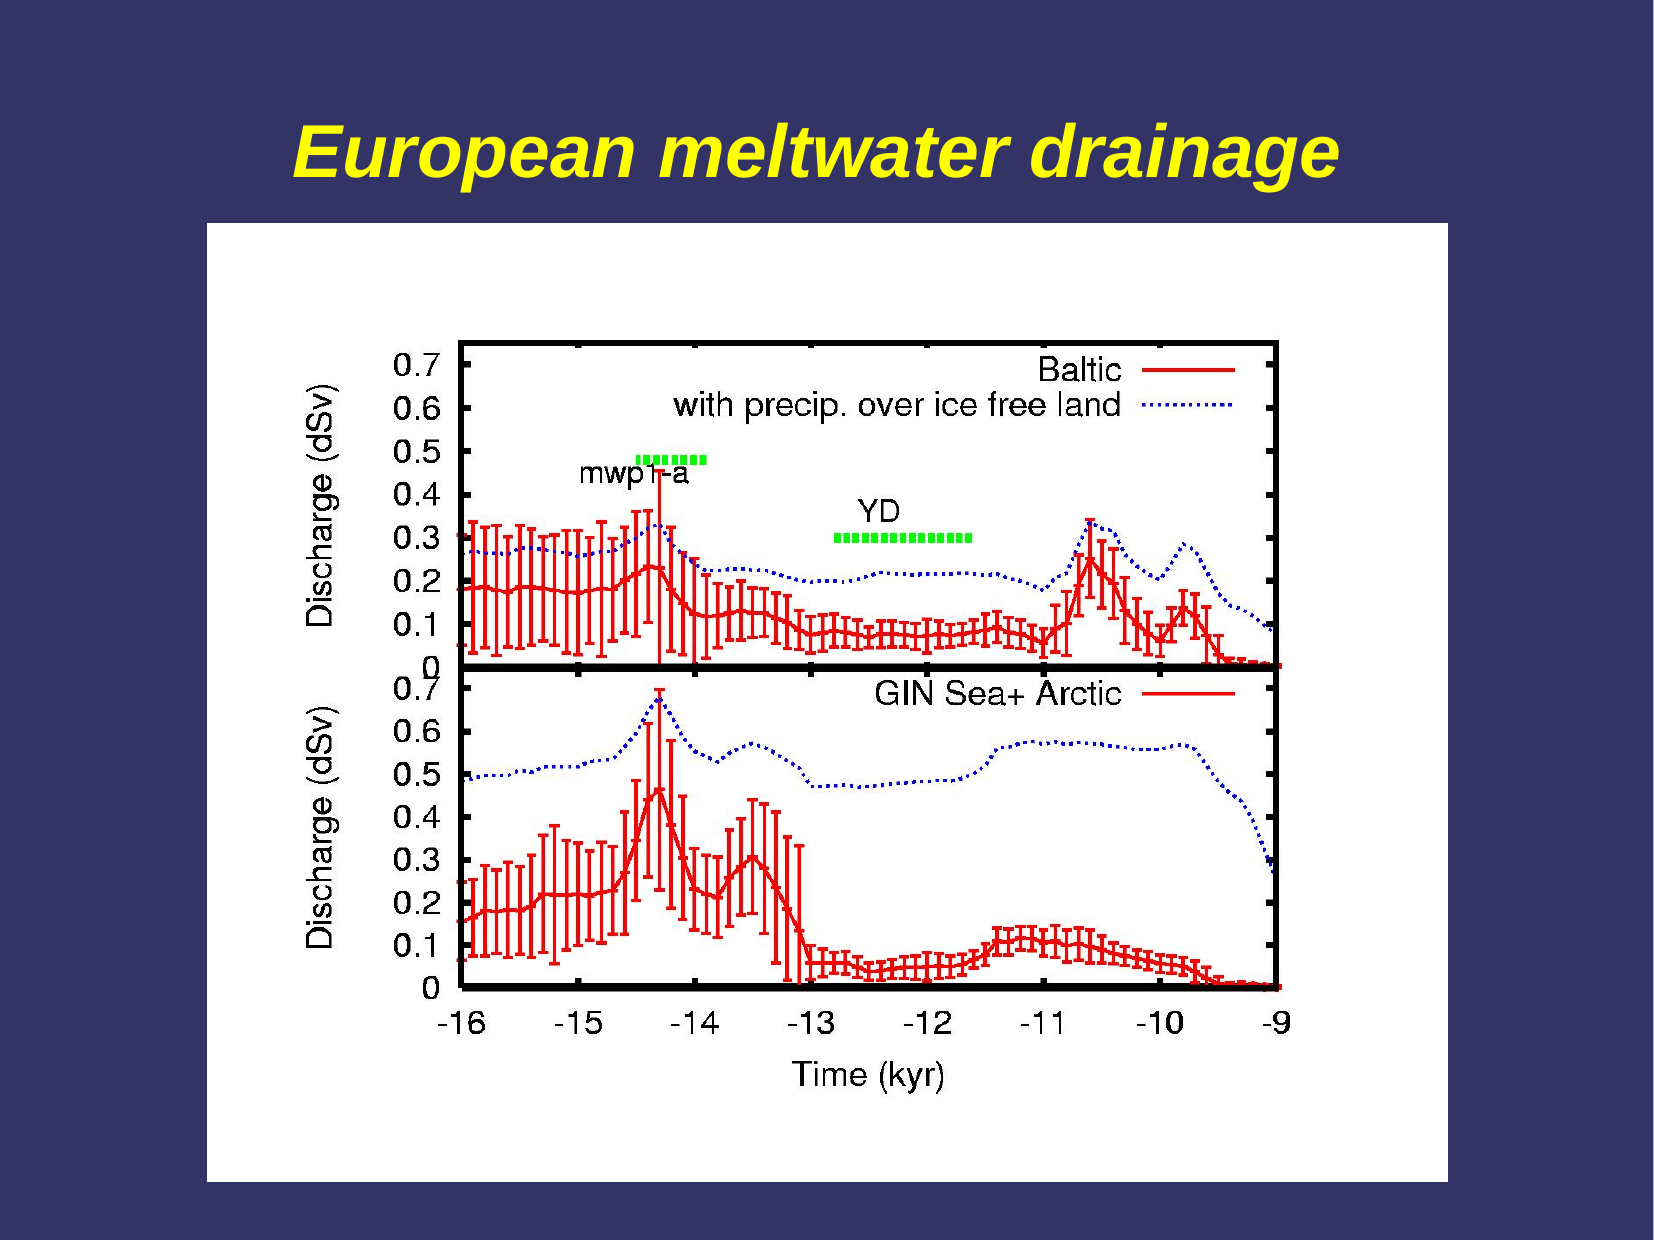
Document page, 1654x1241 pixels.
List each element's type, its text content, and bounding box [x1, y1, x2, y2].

title European meltwater drainage [121, 49, 1534, 250]
picture [207, 223, 1448, 1182]
